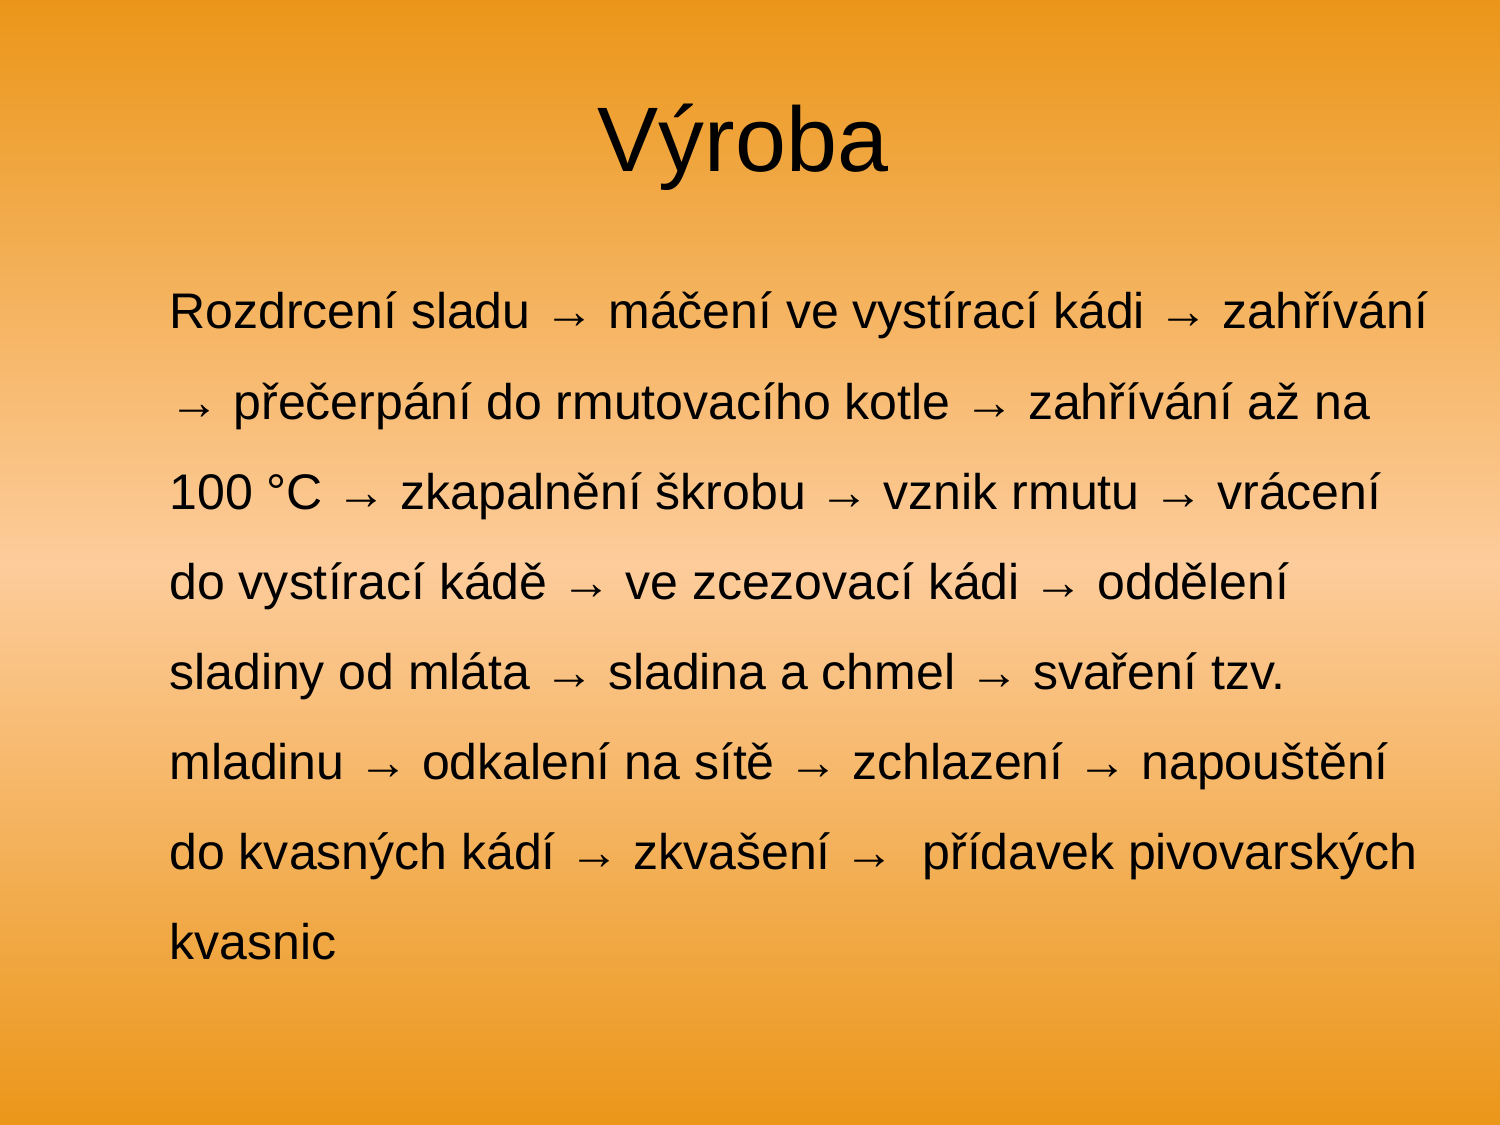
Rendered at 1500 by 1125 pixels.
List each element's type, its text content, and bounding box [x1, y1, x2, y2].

title Výroba [105, 46, 1381, 223]
list Rozdrcení sladu → máčení ve vystírací kádi → zahřívání → přečerpání do rmutovacího kotle → zahřívání až na 100 °C → zkapalnění škrobu → vznik rmutu → vrácení do vystírací kádě → ve zcezovací kádi → oddělení sladiny od mláta → sladina a chmel → svaření tzv. mladinu → odkalení na sítě → zchlazení → napouštění do kvasných kádí → zkvašení → přídavek pivovarských kvasnic [70, 234, 1454, 1008]
